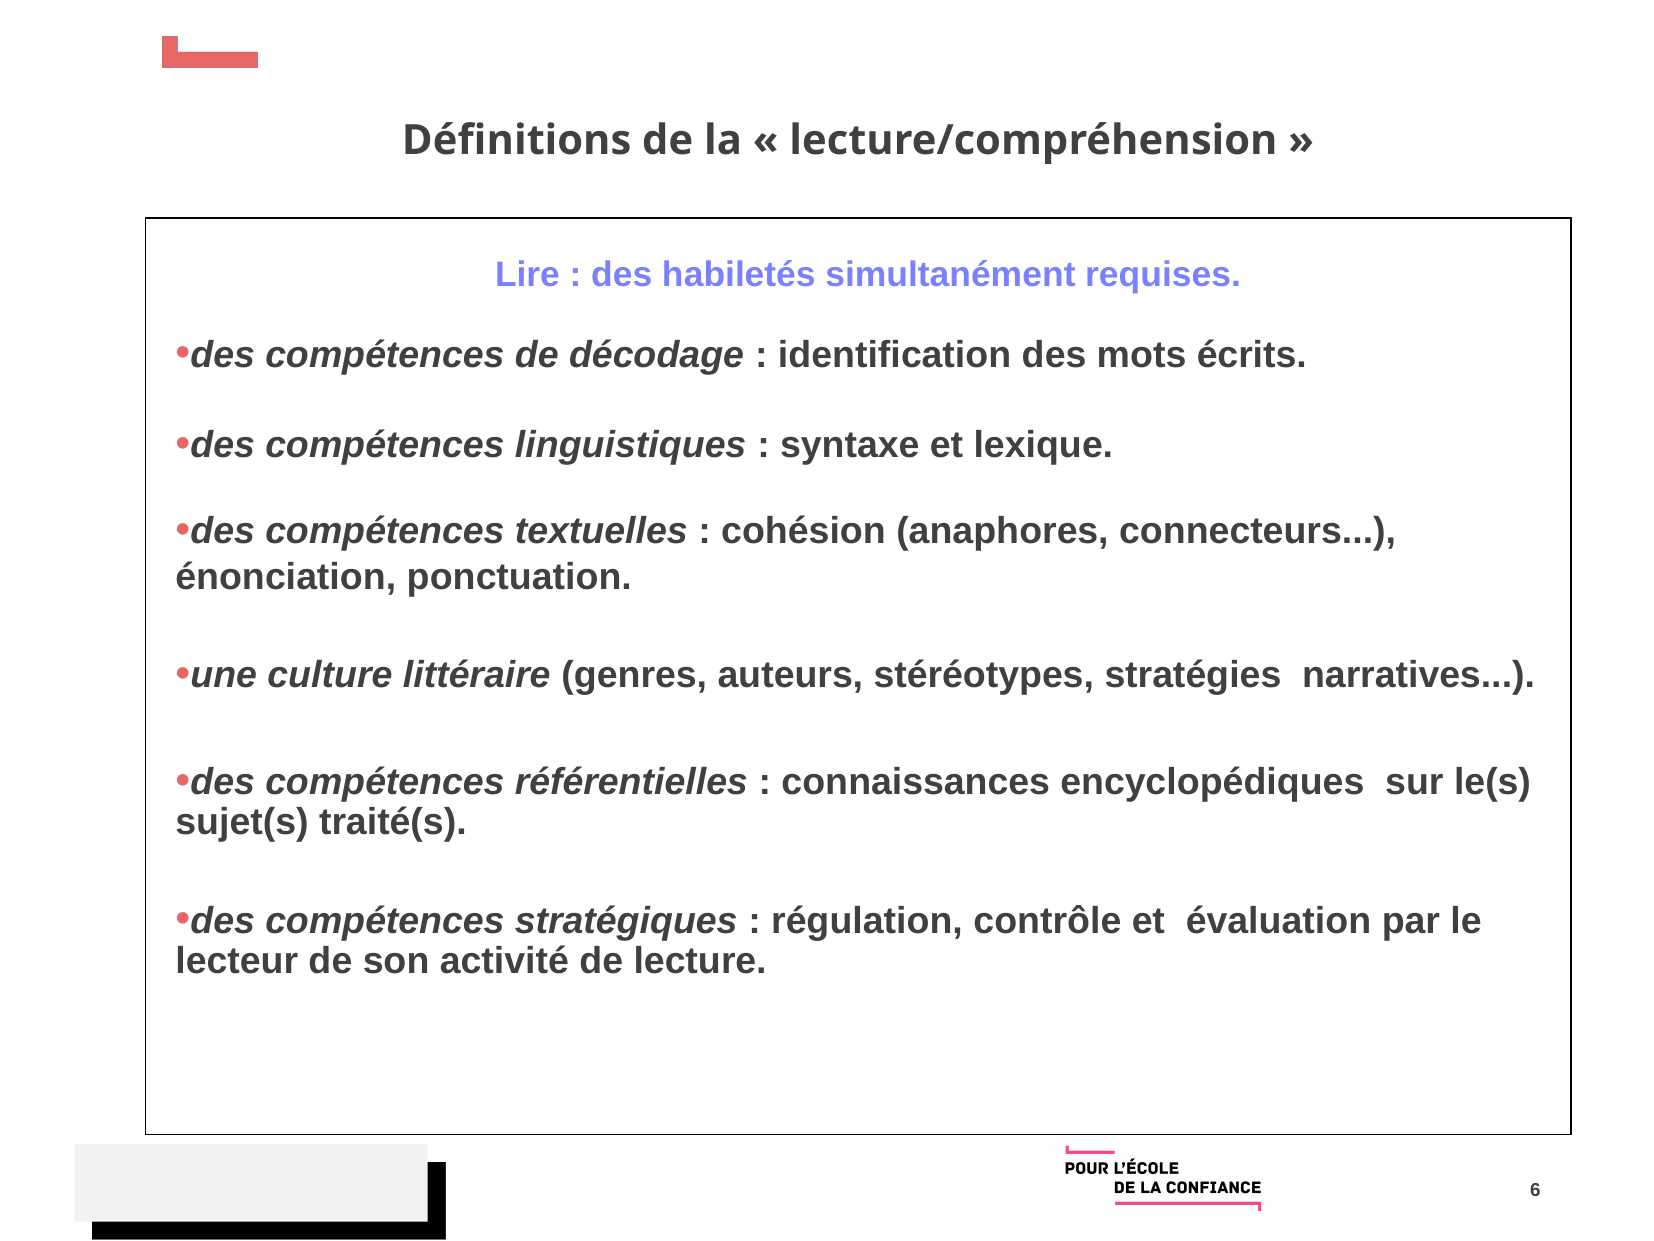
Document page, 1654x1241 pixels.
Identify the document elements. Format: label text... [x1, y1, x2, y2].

text_box <numéro> [1473, 1155, 1556, 1222]
picture [161, 35, 259, 69]
picture [1049, 1135, 1279, 1227]
list Lire : des habiletés simultanément requises. des compétences de décodage : identification des mots écrits. des compétences linguistiques : syntaxe et lexique. des compétences textuelles : cohésion (anaphores, connecteurs...), énonciation, ponctuation. une culture littéraire (genres, auteurs, stéréotypes, stratégies narratives...). des compétences référentielles : connaissances encyclopédiques sur le(s) sujet(s) traité(s). des compétences stratégiques : régulation, contrôle et évaluation par le lecteur de son activité de lecture. [145, 217, 1571, 1135]
title Définitions de la « lecture/compréhension » [145, 67, 1571, 209]
text_box [74, 1144, 428, 1222]
